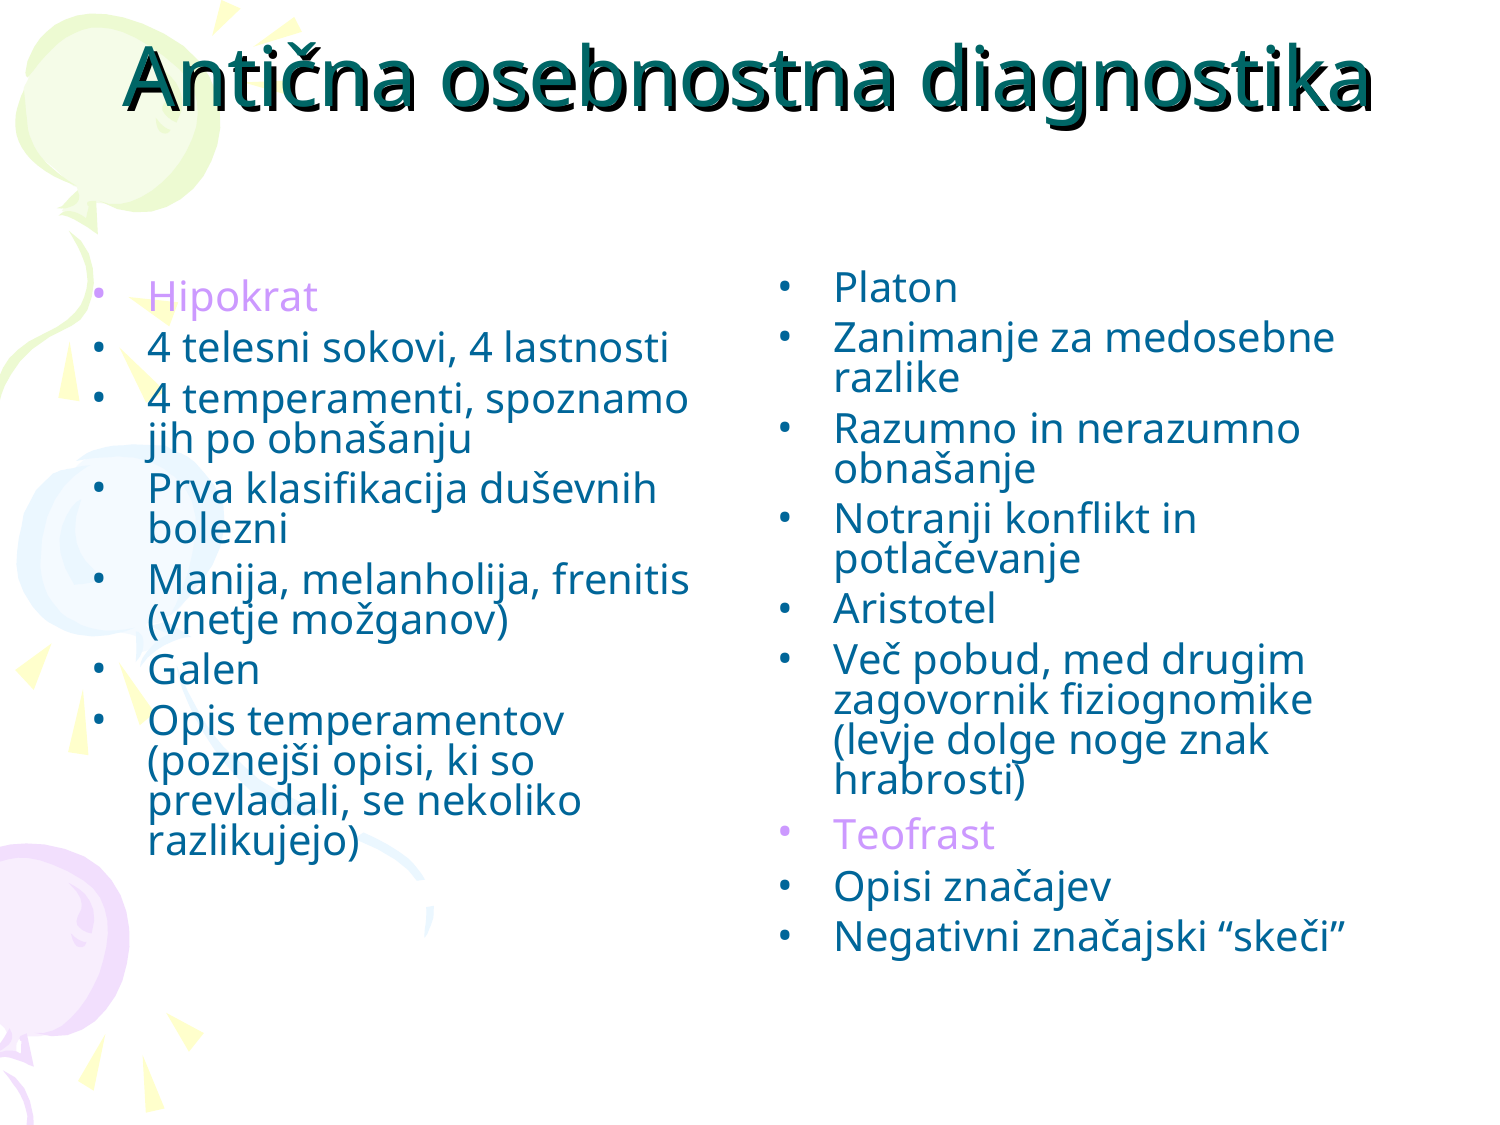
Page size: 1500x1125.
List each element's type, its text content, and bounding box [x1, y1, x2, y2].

title Antična osebnostna diagnostika [72, 16, 1426, 233]
list Platon Zanimanje za medosebne razlike Razumno in nerazumno obnašanje Notranji konflikt in potlačevanje Aristotel Več pobud, med drugim zagovornik fiziognomike (levje dolge noge znak hrabrosti) Teofrast Opisi značajev Negativni značajski “skeči” [762, 262, 1426, 994]
list Hipokrat 4 telesni sokovi, 4 lastnosti 4 temperamenti, spoznamo jih po obnašanju Prva klasifikacija duševnih bolezni Manija, melanholija, frenitis (vnetje možganov) Galen Opis temperamentov (poznejši opisi, ki so prevladali, se nekoliko razlikujejo) [76, 267, 740, 999]
